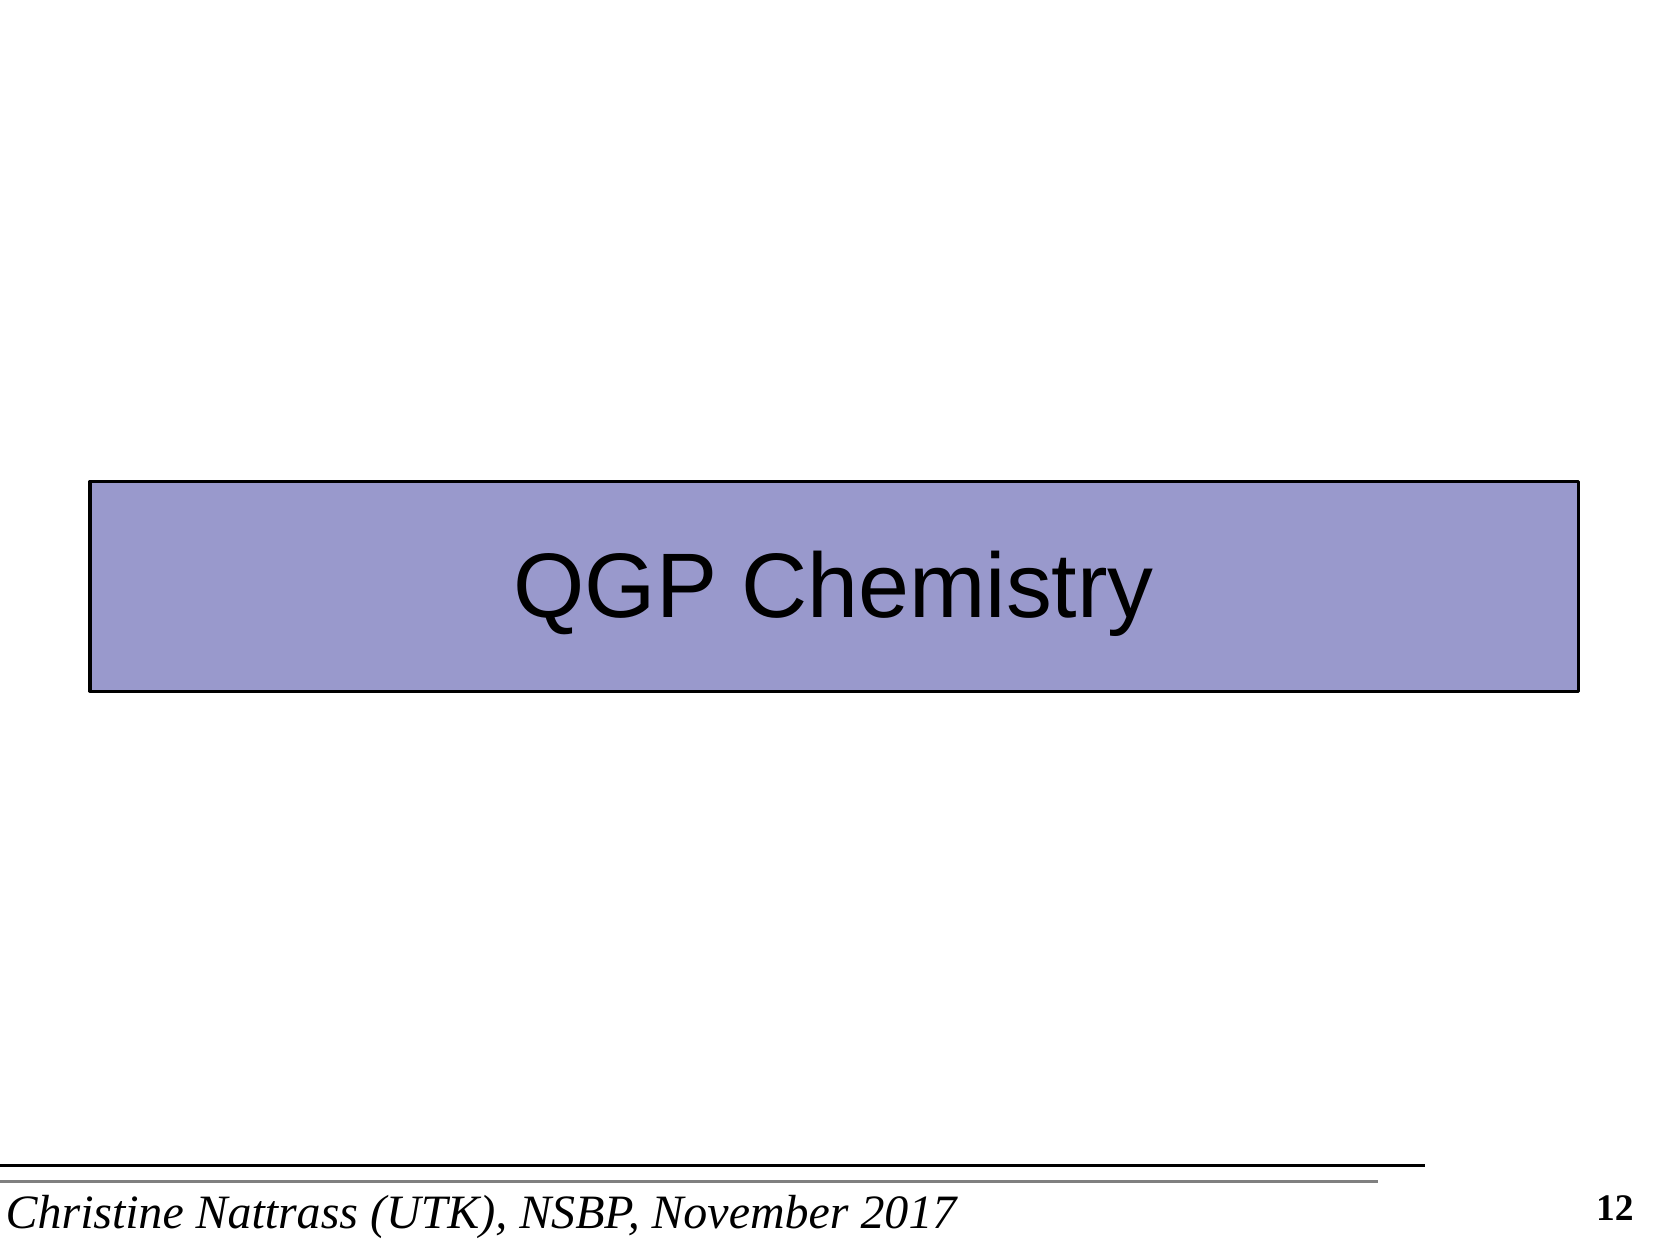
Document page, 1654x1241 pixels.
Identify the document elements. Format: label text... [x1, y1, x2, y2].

title QGP Chemistry [90, 481, 1579, 692]
